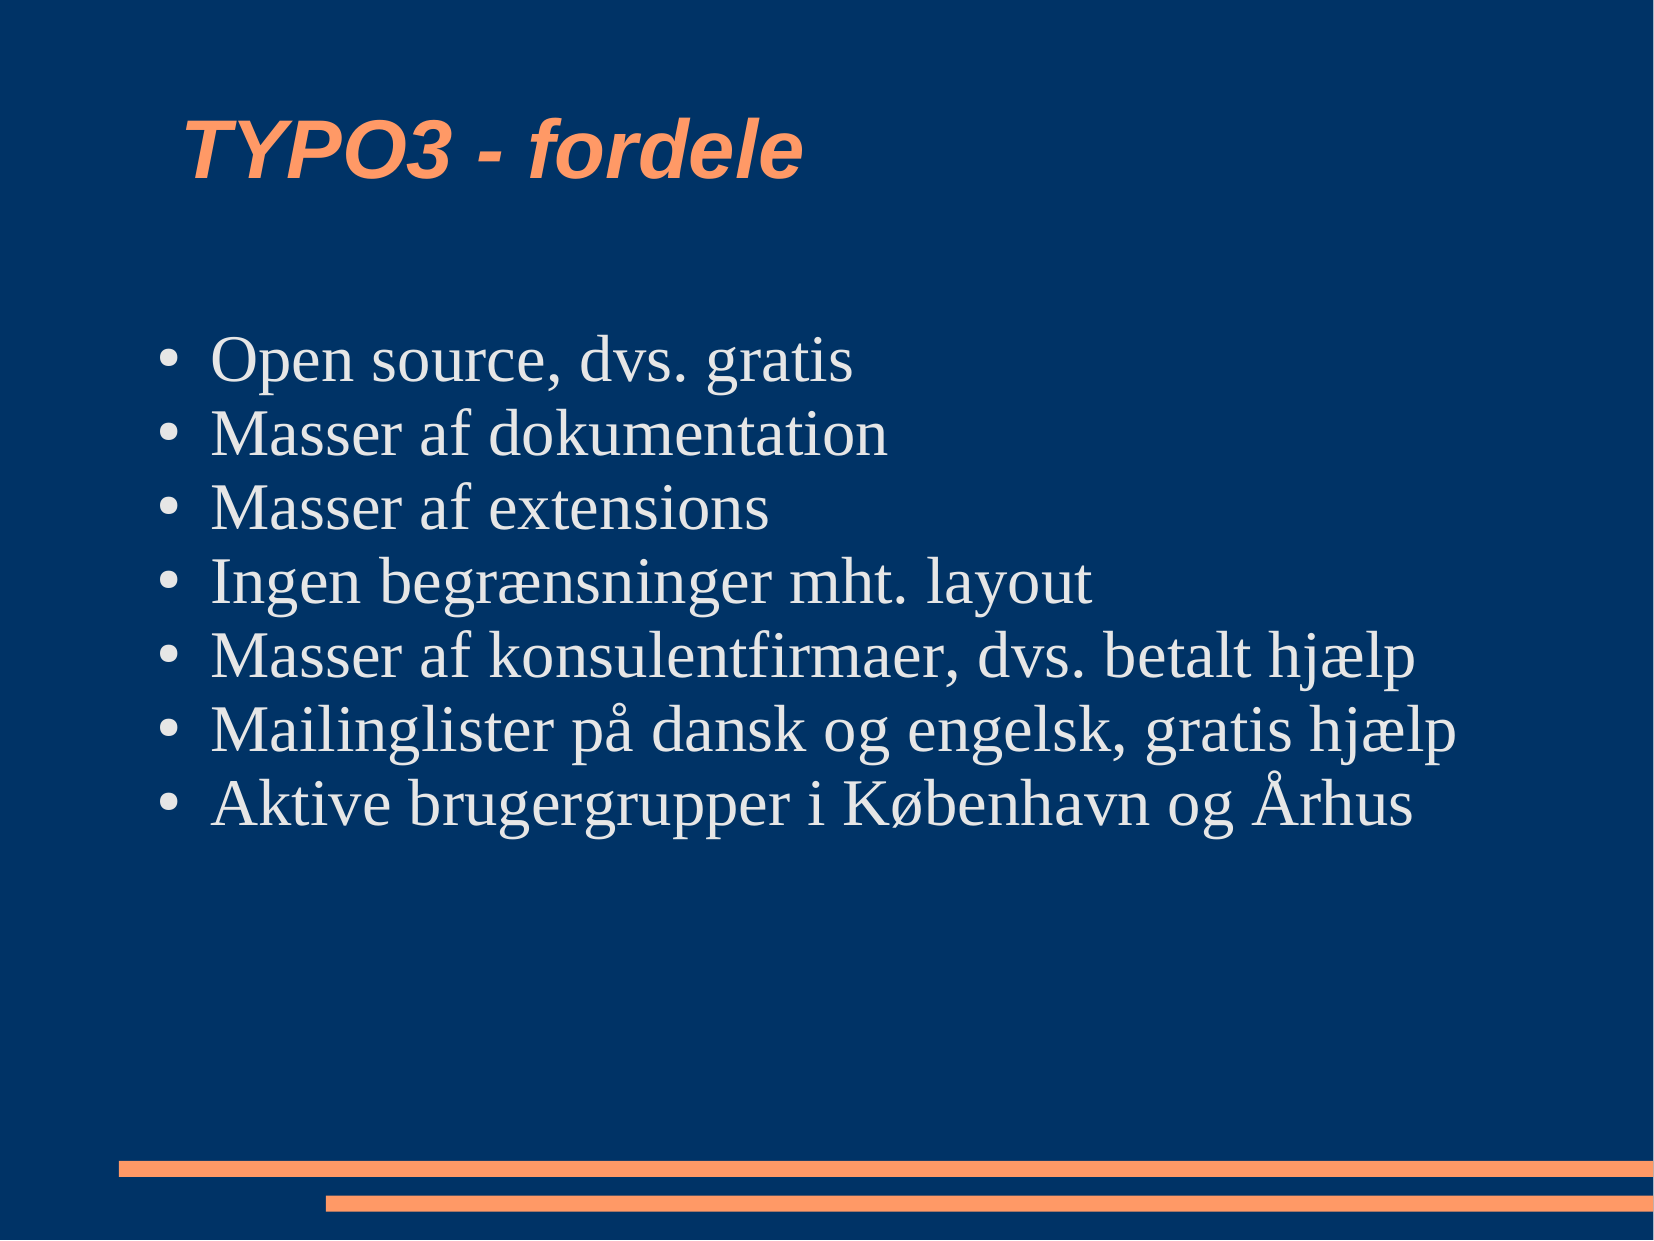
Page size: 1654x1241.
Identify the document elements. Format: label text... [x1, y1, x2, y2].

title TYPO3 - fordele [121, 46, 1534, 254]
list Open source, dvs. gratis Masser af dokumentation Masser af extensions Ingen begrænsninger mht. layout Masser af konsulentfirmaer, dvs. betalt hjælp Mailinglister på dansk og engelsk, gratis hjælp Aktive brugergrupper i København og Århus [121, 322, 1561, 1133]
